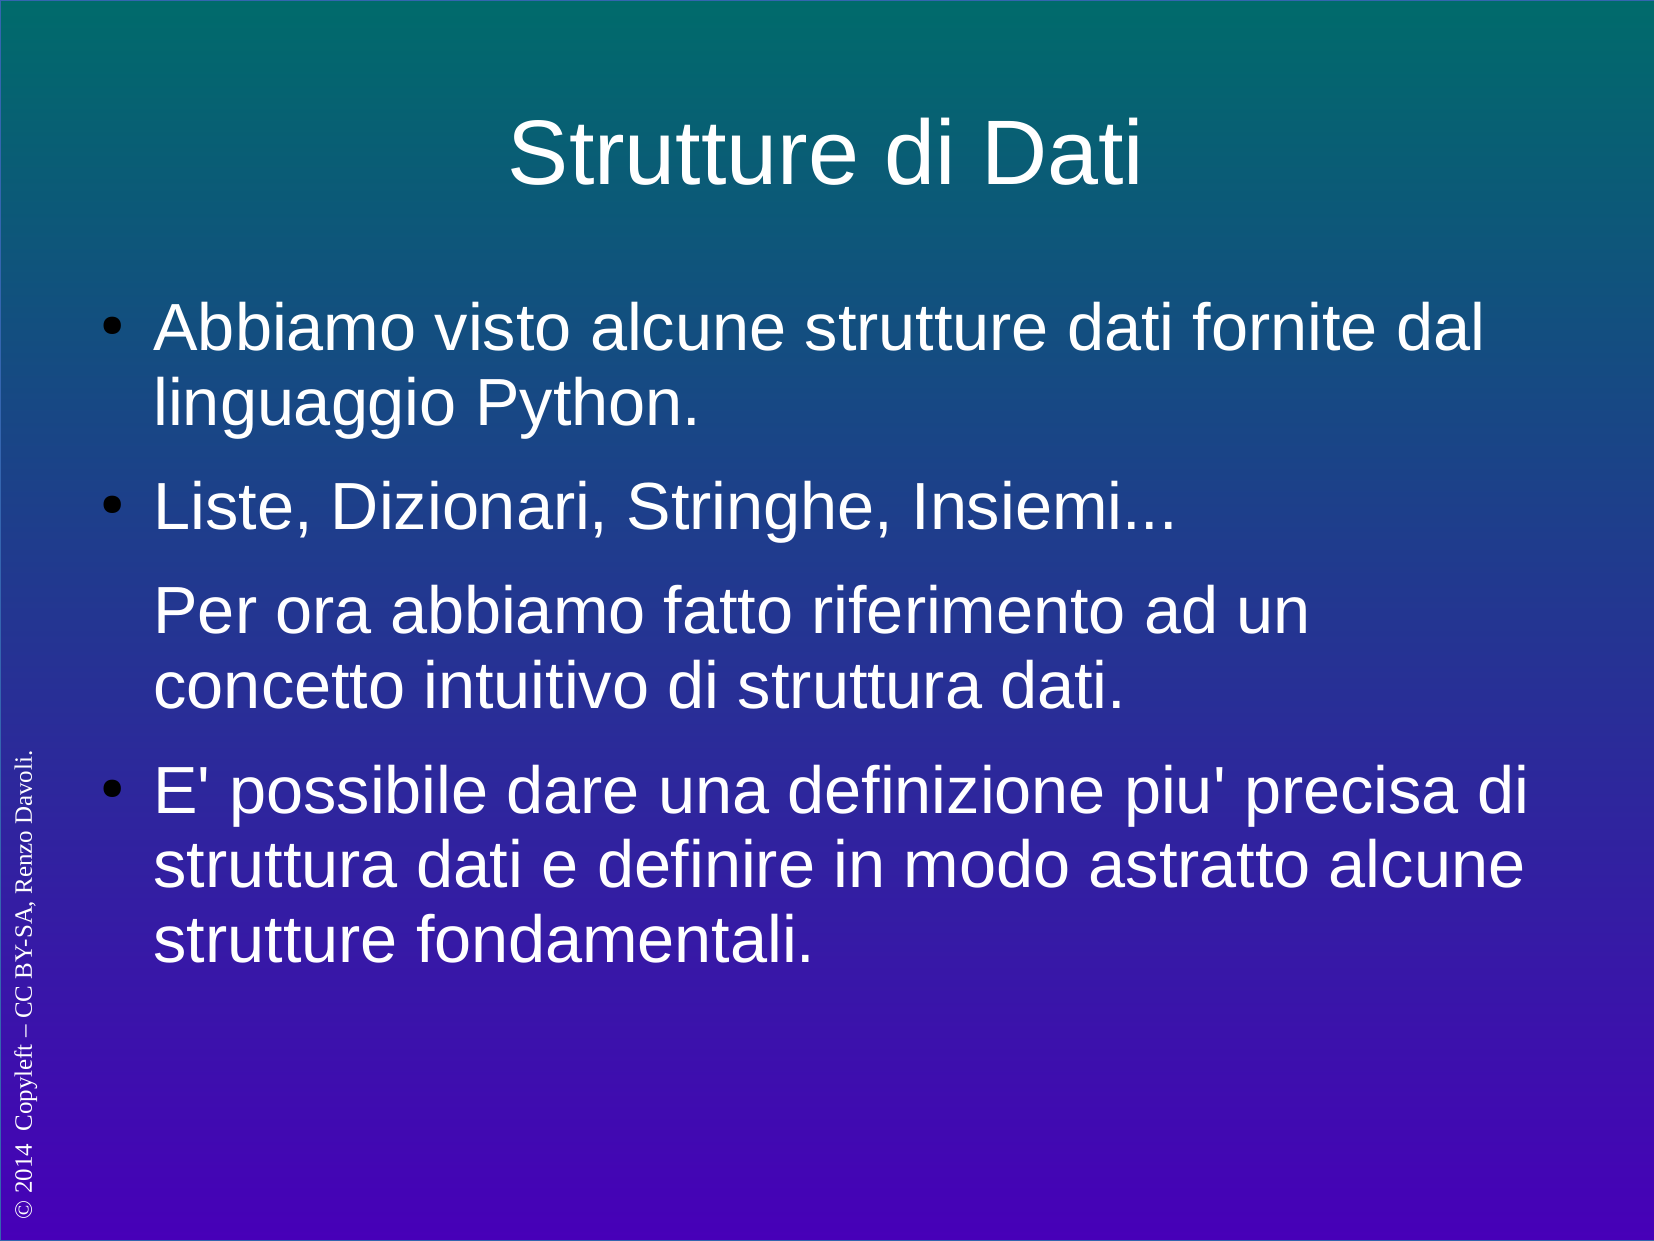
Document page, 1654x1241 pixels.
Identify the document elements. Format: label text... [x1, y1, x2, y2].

list Abbiamo visto alcune strutture dati fornite dal linguaggio Python. Liste, Dizionari, Stringhe, Insiemi... Per ora abbiamo fatto riferimento ad un concetto intuitivo di struttura dati. E' possibile dare una definizione piu' precisa di struttura dati e definire in modo astratto alcune strutture fondamentali. [82, 290, 1571, 1010]
title Strutture di Dati [82, 49, 1571, 257]
